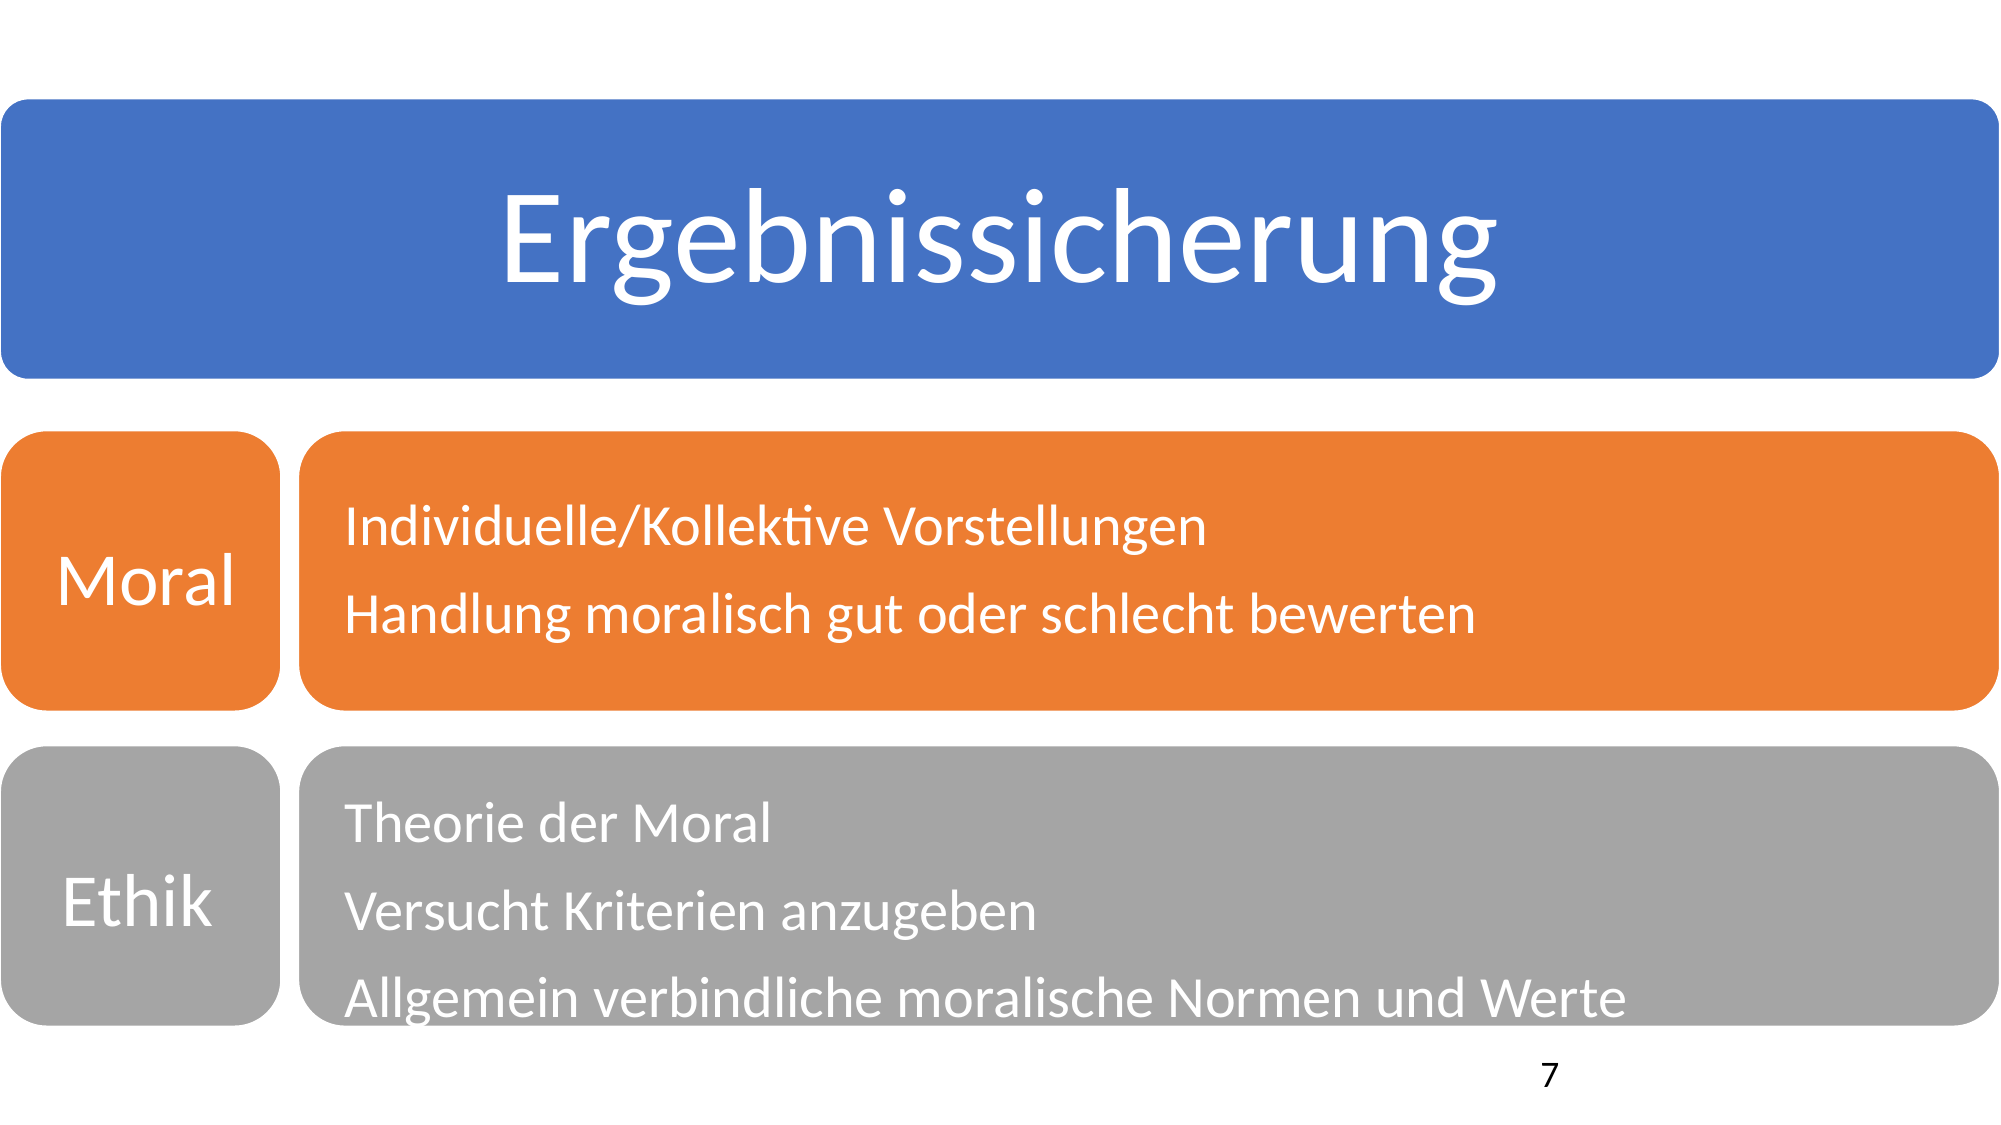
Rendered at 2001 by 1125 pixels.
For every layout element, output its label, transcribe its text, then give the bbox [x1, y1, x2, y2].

text_box Individuelle/Kollektive Vorstellungen Handlung moralisch gut oder schlecht bewerten [298, 430, 2000, 712]
text_box Ethik [0, 843, 284, 950]
text_box [0, 430, 282, 712]
text_box [0, 950, 282, 1027]
text_box Ergebnissicherung [0, 98, 2000, 380]
text_box [1525, 1042, 1976, 1103]
text_box [0, 745, 282, 843]
text_box Moral [8, 522, 284, 629]
text_box Theorie der Moral Versucht Kriterien anzugeben Allgemein verbindliche moralische Normen und Werte [298, 745, 2000, 1027]
